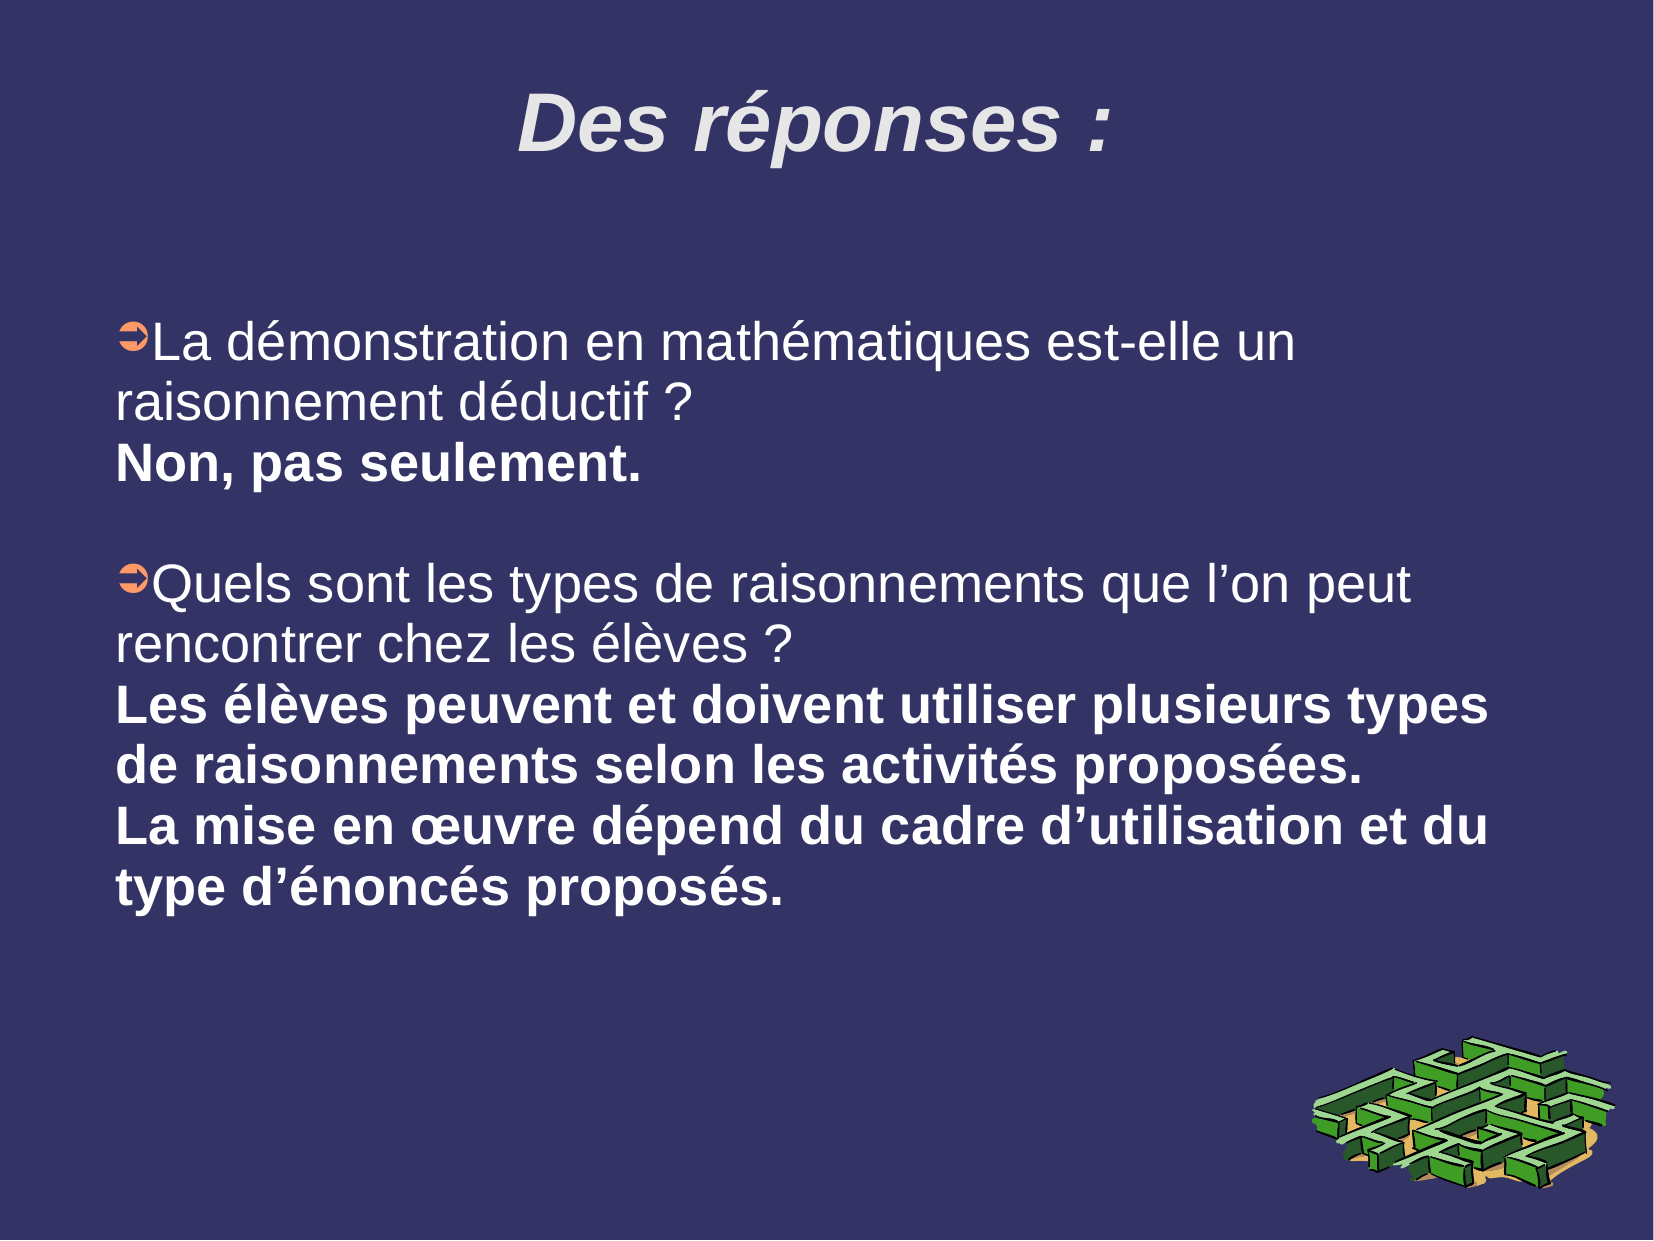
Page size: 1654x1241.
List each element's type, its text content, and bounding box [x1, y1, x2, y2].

list La démonstration en mathématiques est-elle un raisonnement déductif ? Non, pas seulement. Quels sont les types de raisonnements que l’on peut rencontrer chez les élèves ? Les élèves peuvent et doivent utiliser plusieurs types de raisonnements selon les activités proposées. La mise en œuvre dépend du cadre d’utilisation et du type d’énoncés proposés. [115, 311, 1506, 1093]
title Des réponses : [121, 19, 1534, 227]
